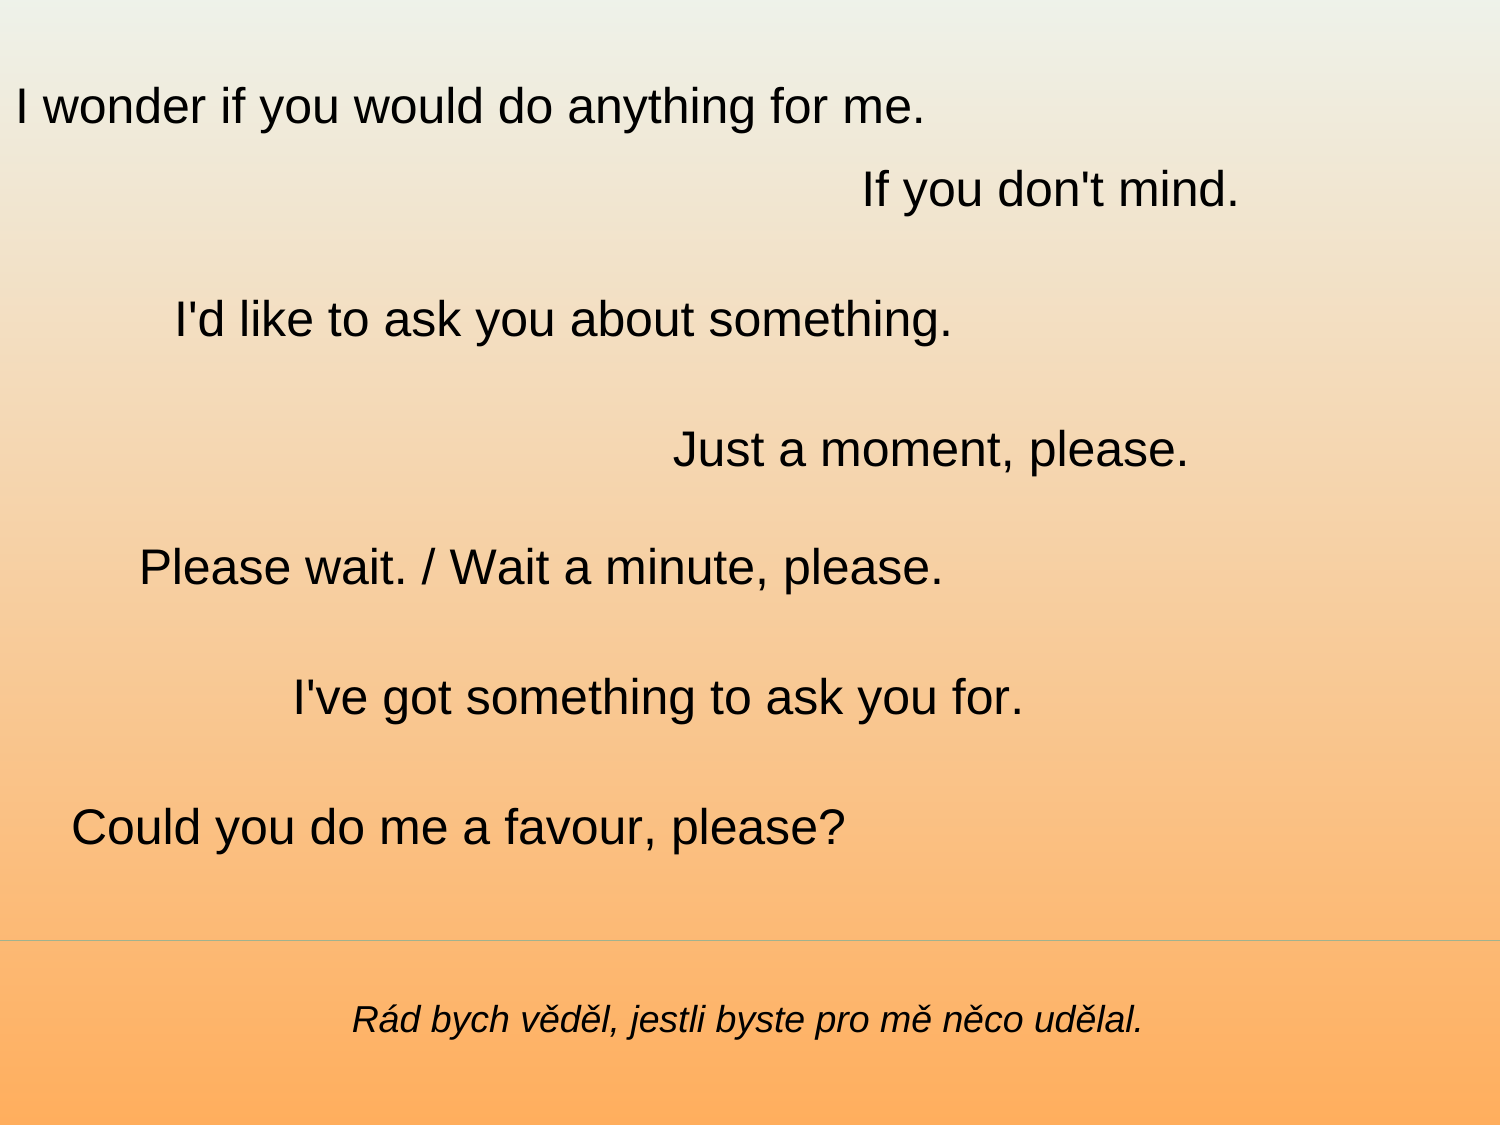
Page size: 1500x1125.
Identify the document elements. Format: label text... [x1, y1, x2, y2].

text_box I've got something to ask you for. [277, 656, 1070, 733]
text_box Just a moment, please. [658, 408, 1206, 485]
text_box Rád bych věděl, jestli byste pro mě něco udělal. [337, 987, 1160, 1049]
text_box I'd like to ask you about something. [159, 278, 1093, 355]
text_box I wonder if you would do anything for me. [0, 66, 942, 142]
text_box Please wait. / Wait a minute, please. [123, 527, 999, 603]
text_box If you don't mind. [846, 148, 1256, 225]
text_box Could you do me a favour, please? [56, 786, 862, 863]
